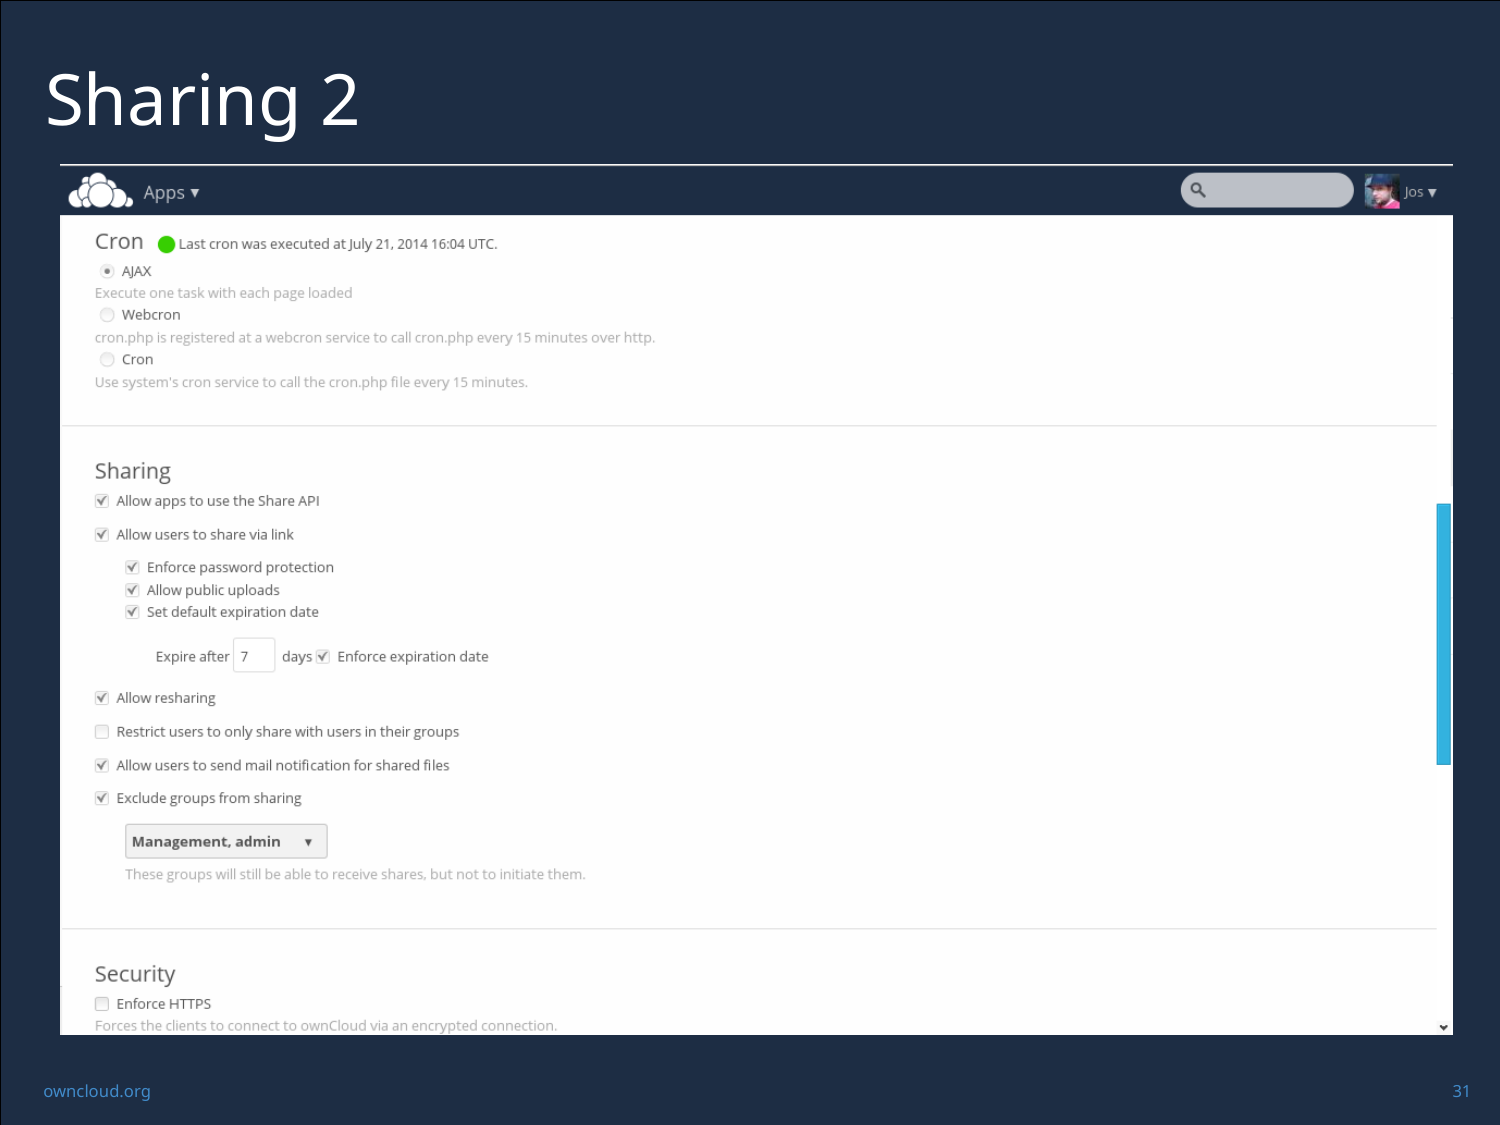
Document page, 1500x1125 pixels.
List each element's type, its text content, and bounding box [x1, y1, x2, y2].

picture [60, 164, 1453, 1036]
title Sharing 2 [45, 3, 1396, 192]
